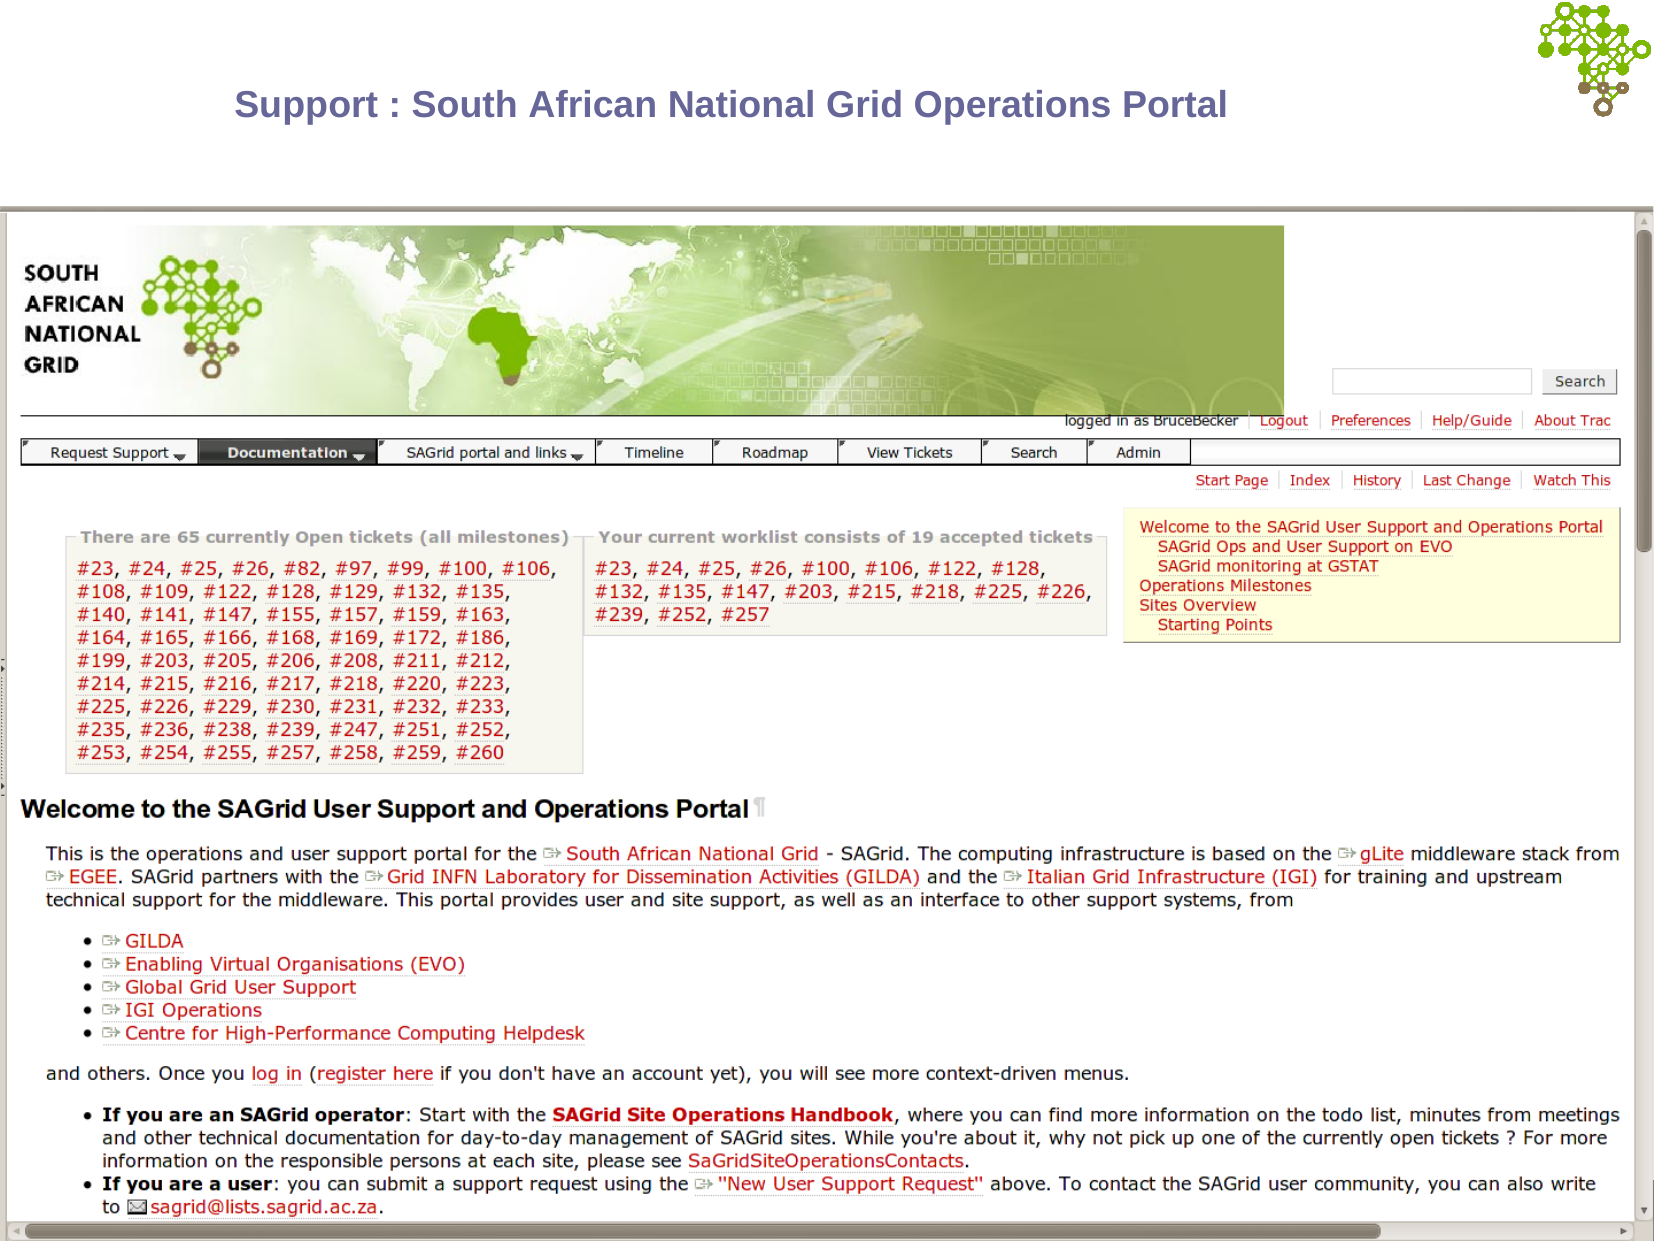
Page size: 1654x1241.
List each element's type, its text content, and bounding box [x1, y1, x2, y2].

picture [0, 206, 1654, 1241]
title Support : South African National Grid Operations Portal [234, 34, 1595, 173]
picture [1534, 0, 1654, 119]
